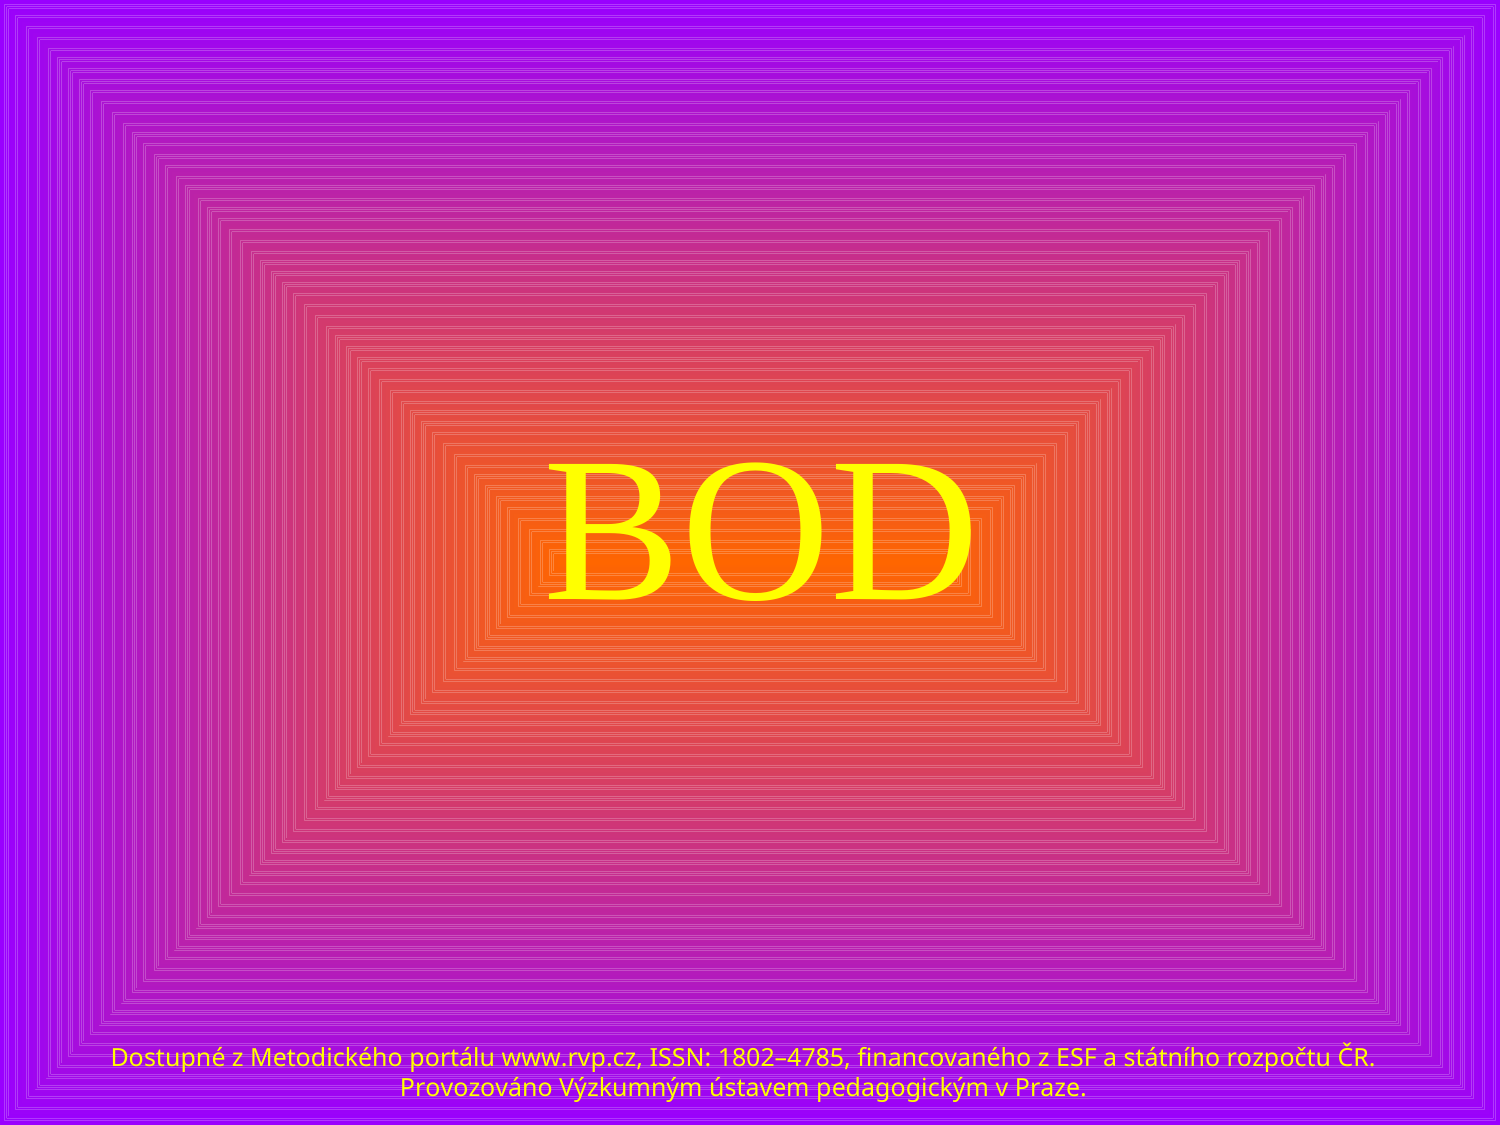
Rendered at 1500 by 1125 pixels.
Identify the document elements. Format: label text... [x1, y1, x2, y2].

text_box BOD [100, 385, 1424, 649]
text_box Dostupné z Metodického portálu www.rvp.cz, ISSN: 1802–4785, financovaného z ESF a státního rozpočtu ČR. Provozováno Výzkumným ústavem pedagogickým v Praze. [35, 1041, 1454, 1102]
